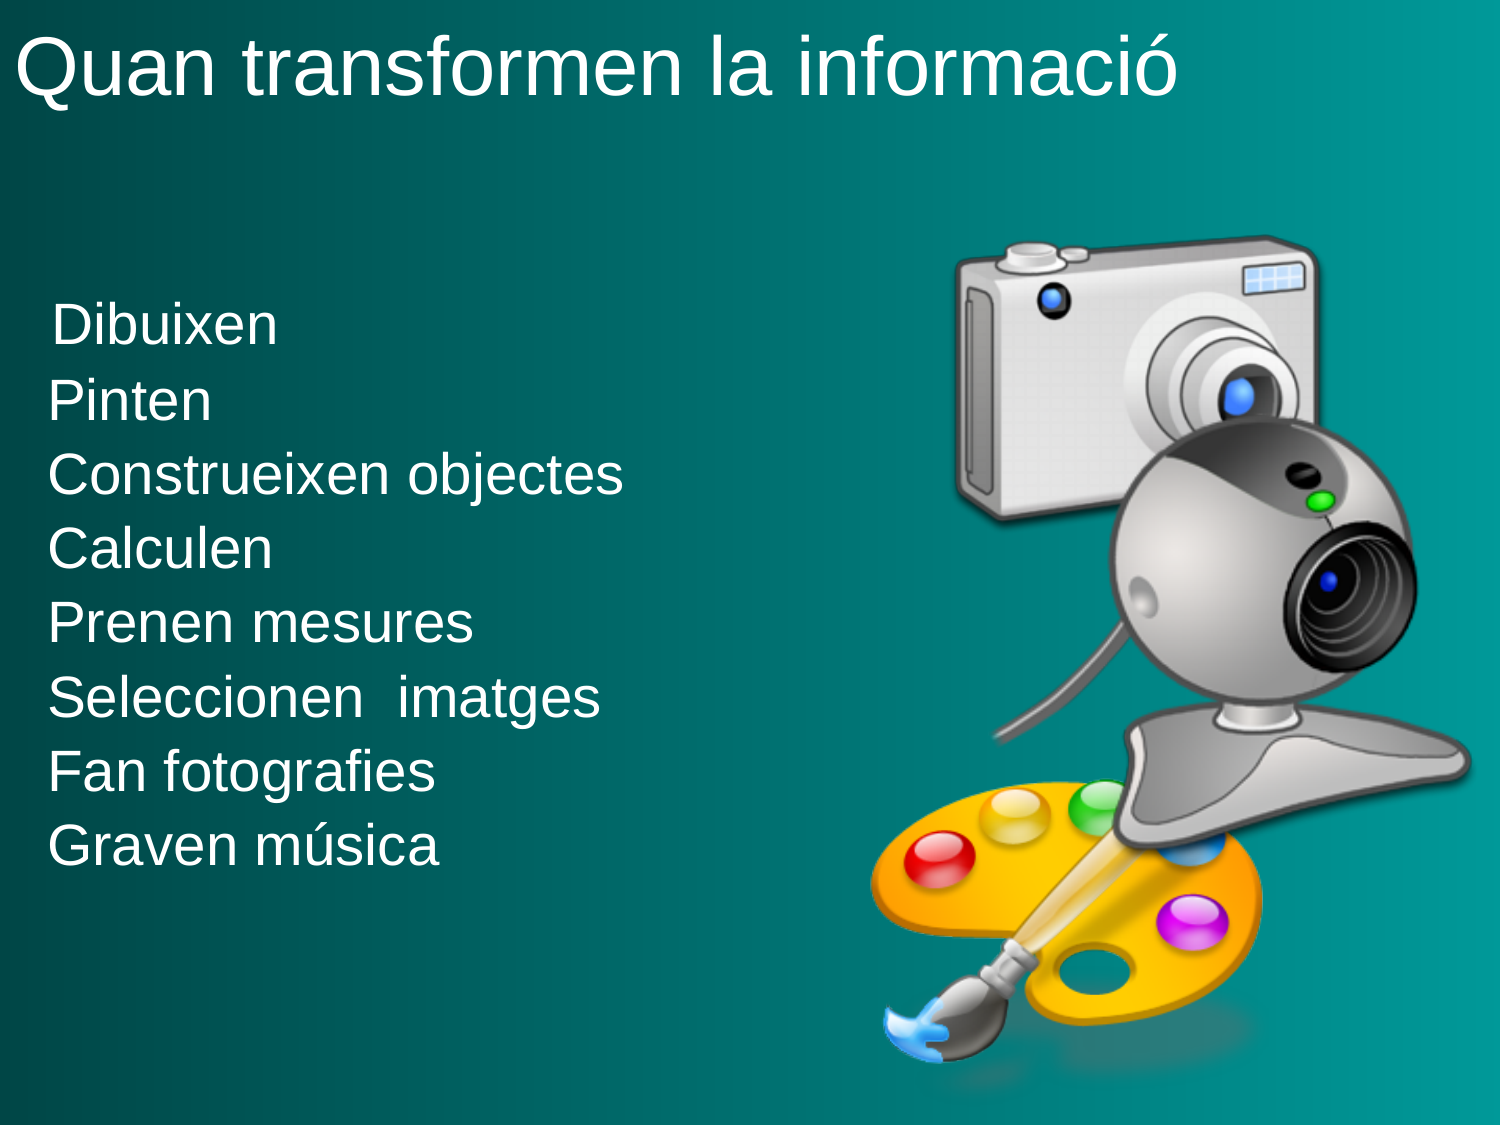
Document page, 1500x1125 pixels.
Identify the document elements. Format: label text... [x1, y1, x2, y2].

picture [868, 886, 1500, 1125]
text_box Quan transformen la informació Dibuixen Pinten Construeixen objectes Calculen Prenen mesures Seleccionen imatges Fan fotografies Graven música [0, 0, 1500, 886]
